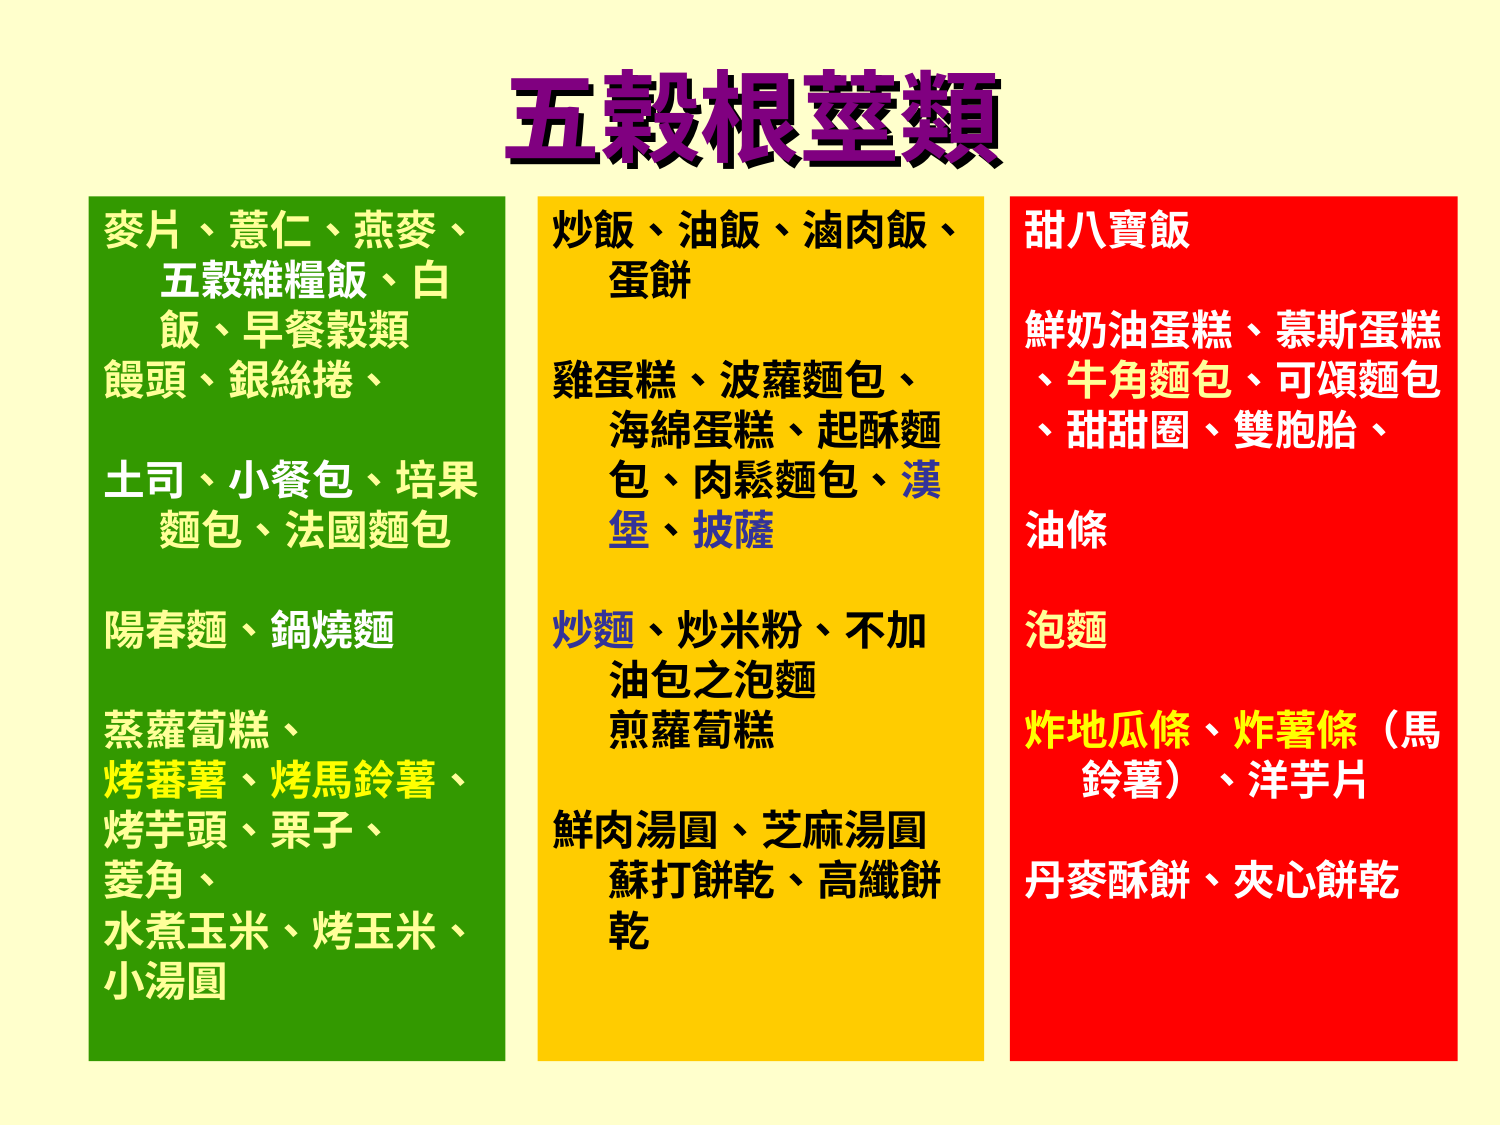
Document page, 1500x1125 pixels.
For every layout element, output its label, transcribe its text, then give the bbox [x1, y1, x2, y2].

text_box 炒飯、油飯、滷肉飯、蛋餅 雞蛋糕、波蘿麵包、海綿蛋糕、起酥麵包、肉鬆麵包、漢堡、披薩 炒麵、炒米粉、不加油包之泡麵 煎蘿蔔糕 鮮肉湯圓、芝麻湯圓 蘇打餅乾、高纖餅乾 [537, 196, 985, 1062]
title 五榖根莖類 [75, 45, 1426, 185]
text_box 麥片、薏仁、燕麥、五穀雜糧飯、白飯、早餐穀類 饅頭、銀絲捲、 土司、小餐包、培果麵包、法國麵包 陽春麵、鍋燒麵 蒸蘿蔔糕、 烤蕃薯、烤馬鈴薯、 烤芋頭、栗子、 菱角、 水煮玉米、烤玉米、 小湯圓 [88, 196, 506, 1062]
text_box 甜八寶飯 鮮奶油蛋糕、慕斯蛋糕 、牛角麵包、可頌麵包 、甜甜圈、雙胞胎、 油條 泡麵 炸地瓜條、炸薯條（馬鈴薯）、洋芋片 丹麥酥餅、夾心餅乾 [1009, 196, 1458, 1062]
